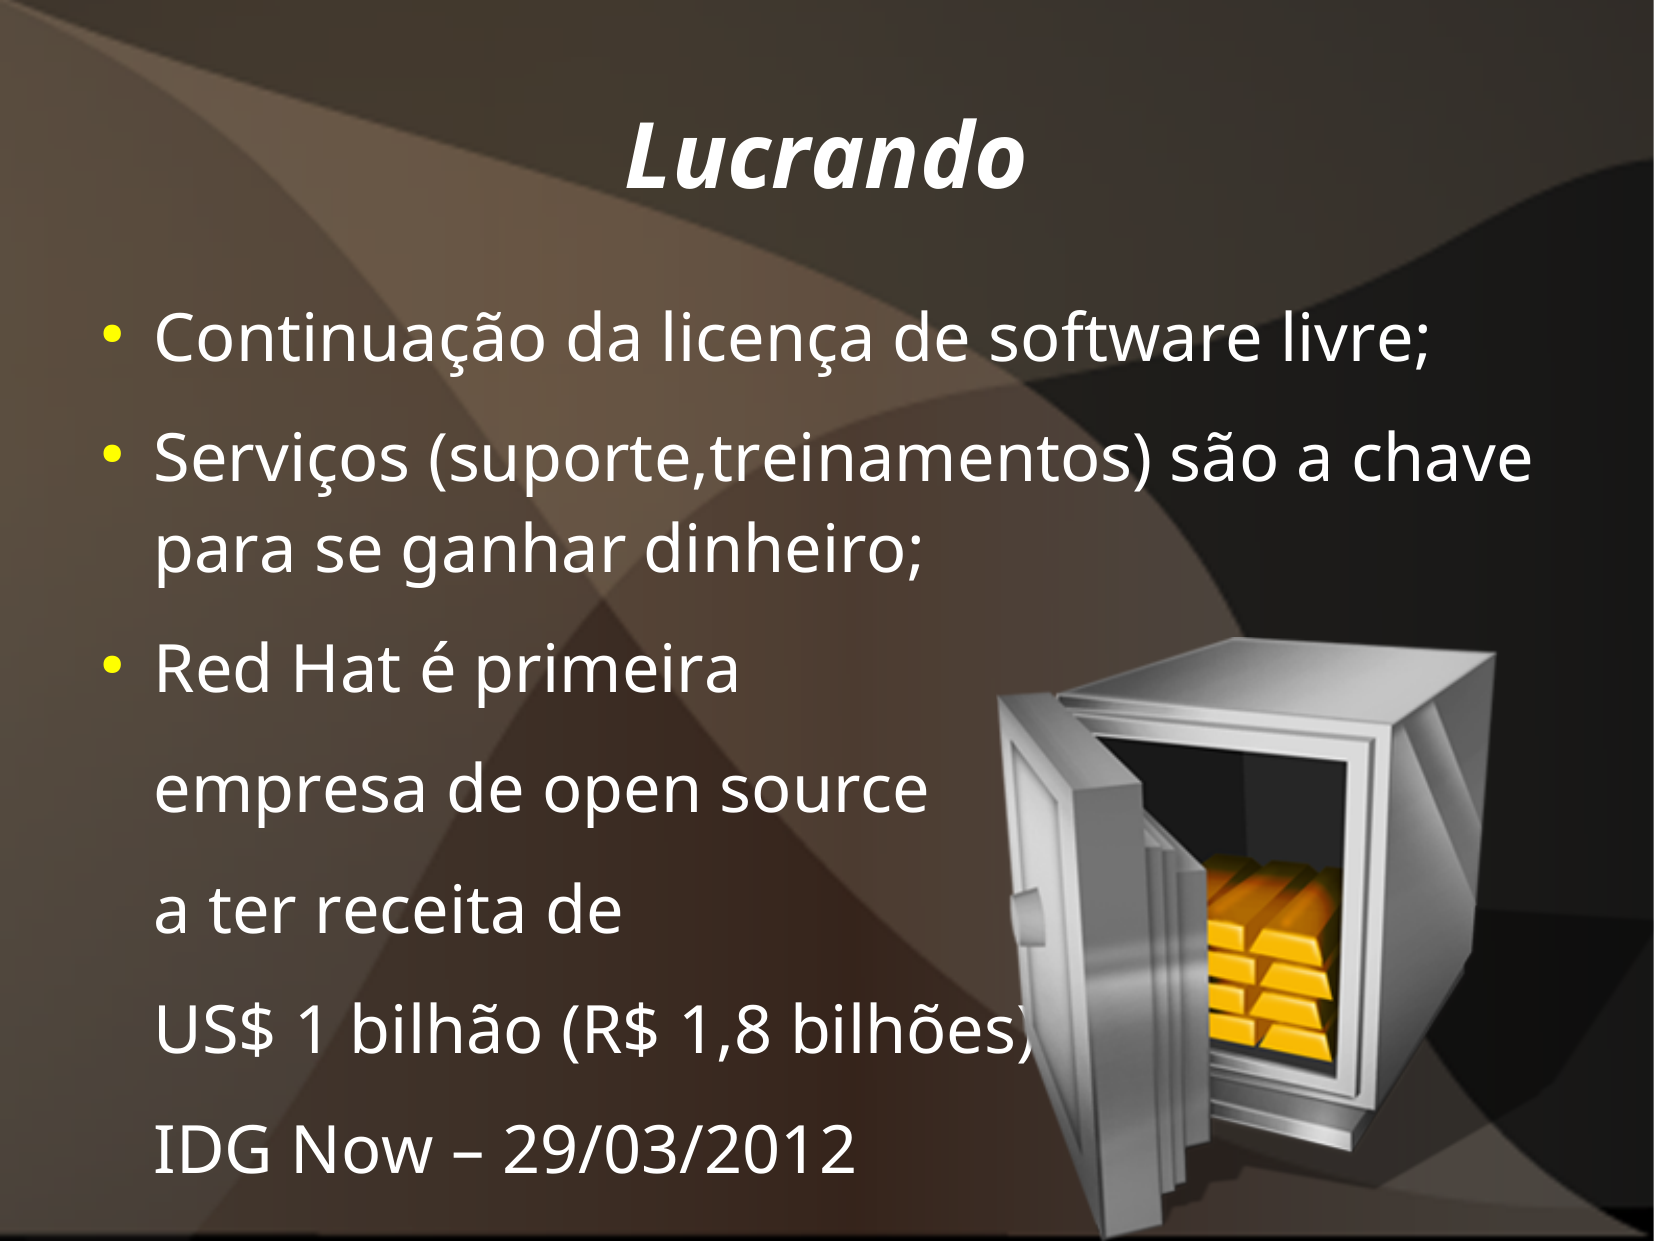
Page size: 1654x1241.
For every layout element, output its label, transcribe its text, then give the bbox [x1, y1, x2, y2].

title Lucrando [82, 49, 1571, 257]
list Continuação da licença de software livre; Serviços (suporte,treinamentos) são a chave para se ganhar dinheiro; Red Hat é primeira empresa de open source a ter receita de US$ 1 bilhão (R$ 1,8 bilhões) IDG Now – 29/03/2012 [82, 290, 1571, 1012]
picture [0, 0, 1654, 1241]
